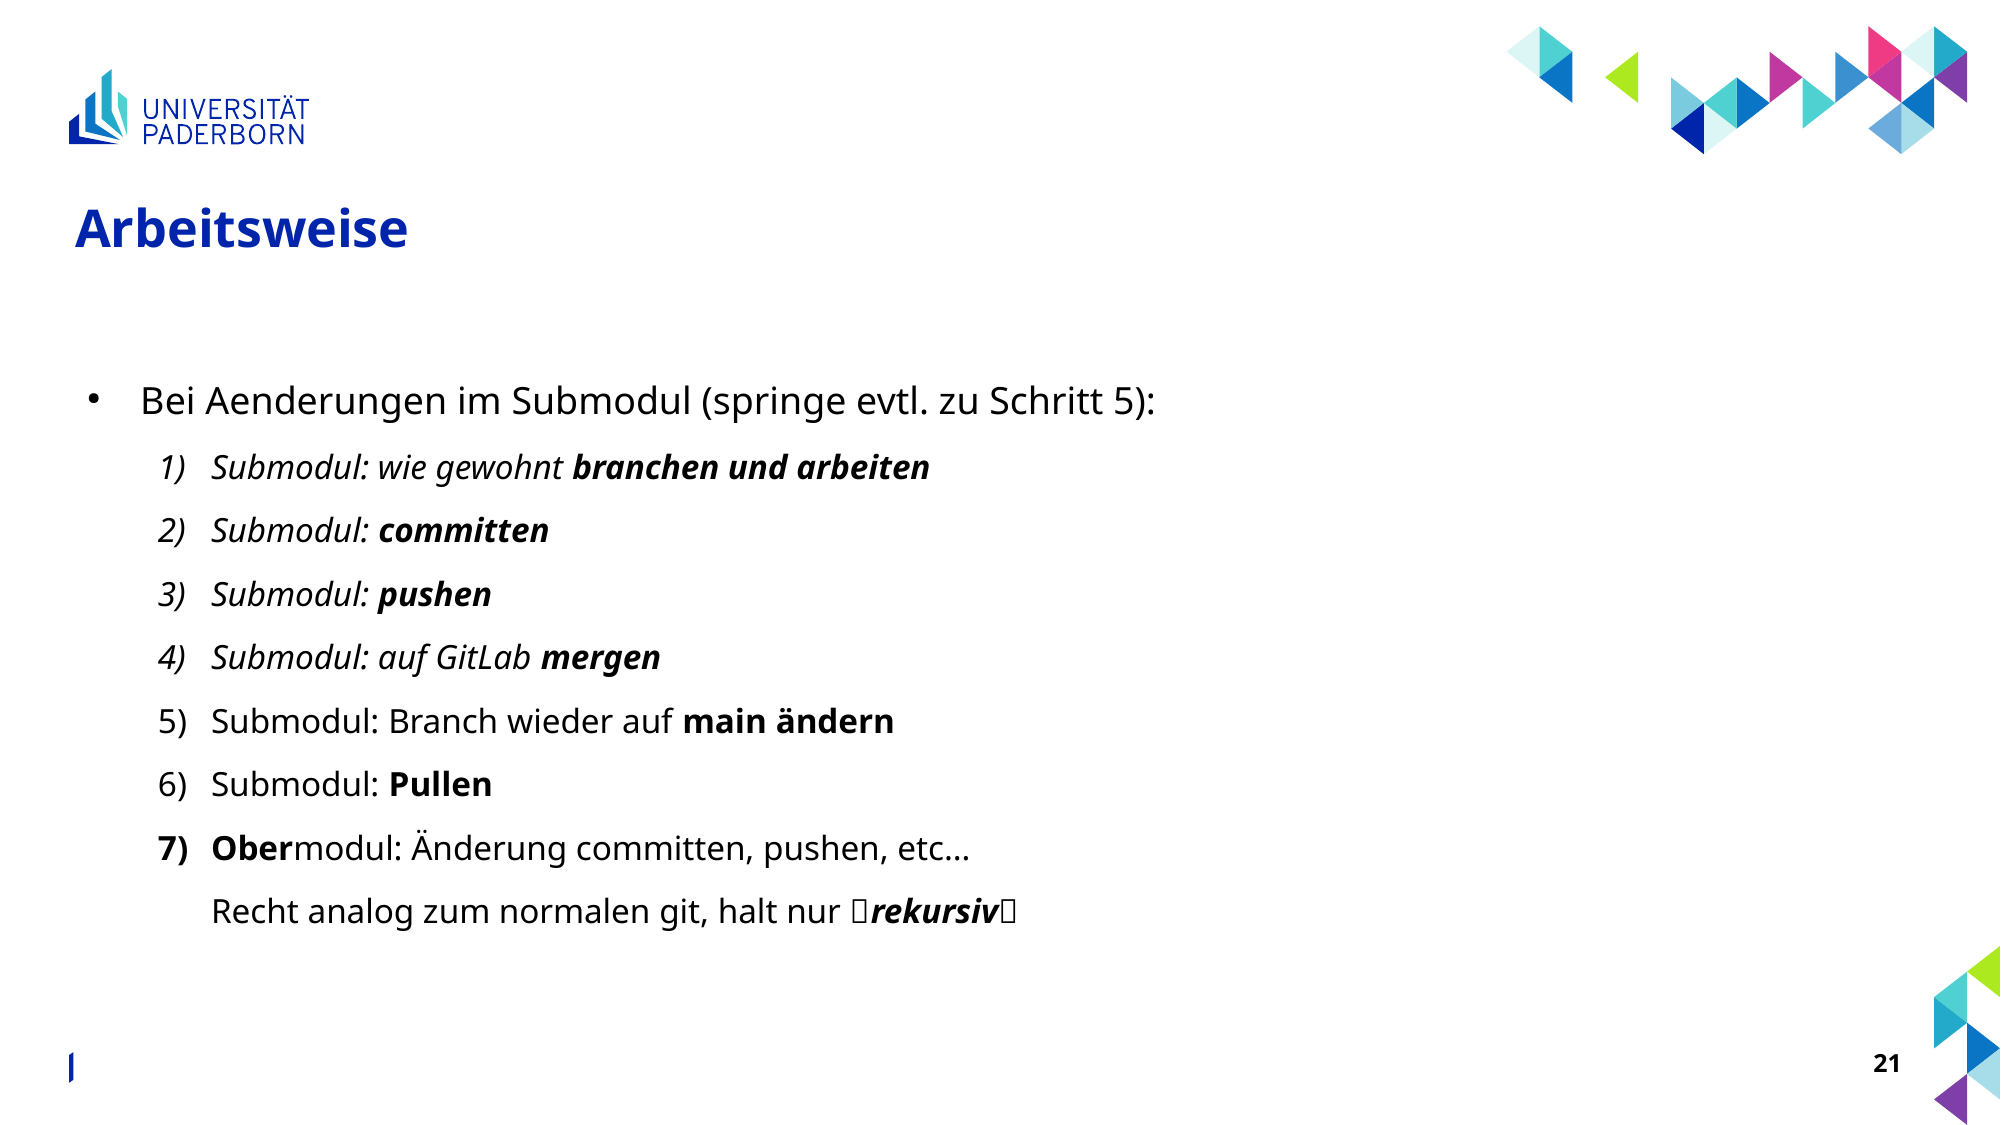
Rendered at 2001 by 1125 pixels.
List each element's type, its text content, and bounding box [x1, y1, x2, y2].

title Arbeitsweise [75, 195, 1937, 338]
list Bei Aenderungen im Submodul (springe evtl. zu Schritt 5): Submodul: wie gewohnt branchen und arbeiten Submodul: committen Submodul: pushen Submodul: auf GitLab mergen Submodul: Branch wieder auf main ändern Submodul: Pullen Obermodul: Änderung committen, pushen, etc… Recht analog zum normalen git, halt nur ✨rekursiv✨ [69, 371, 1876, 998]
